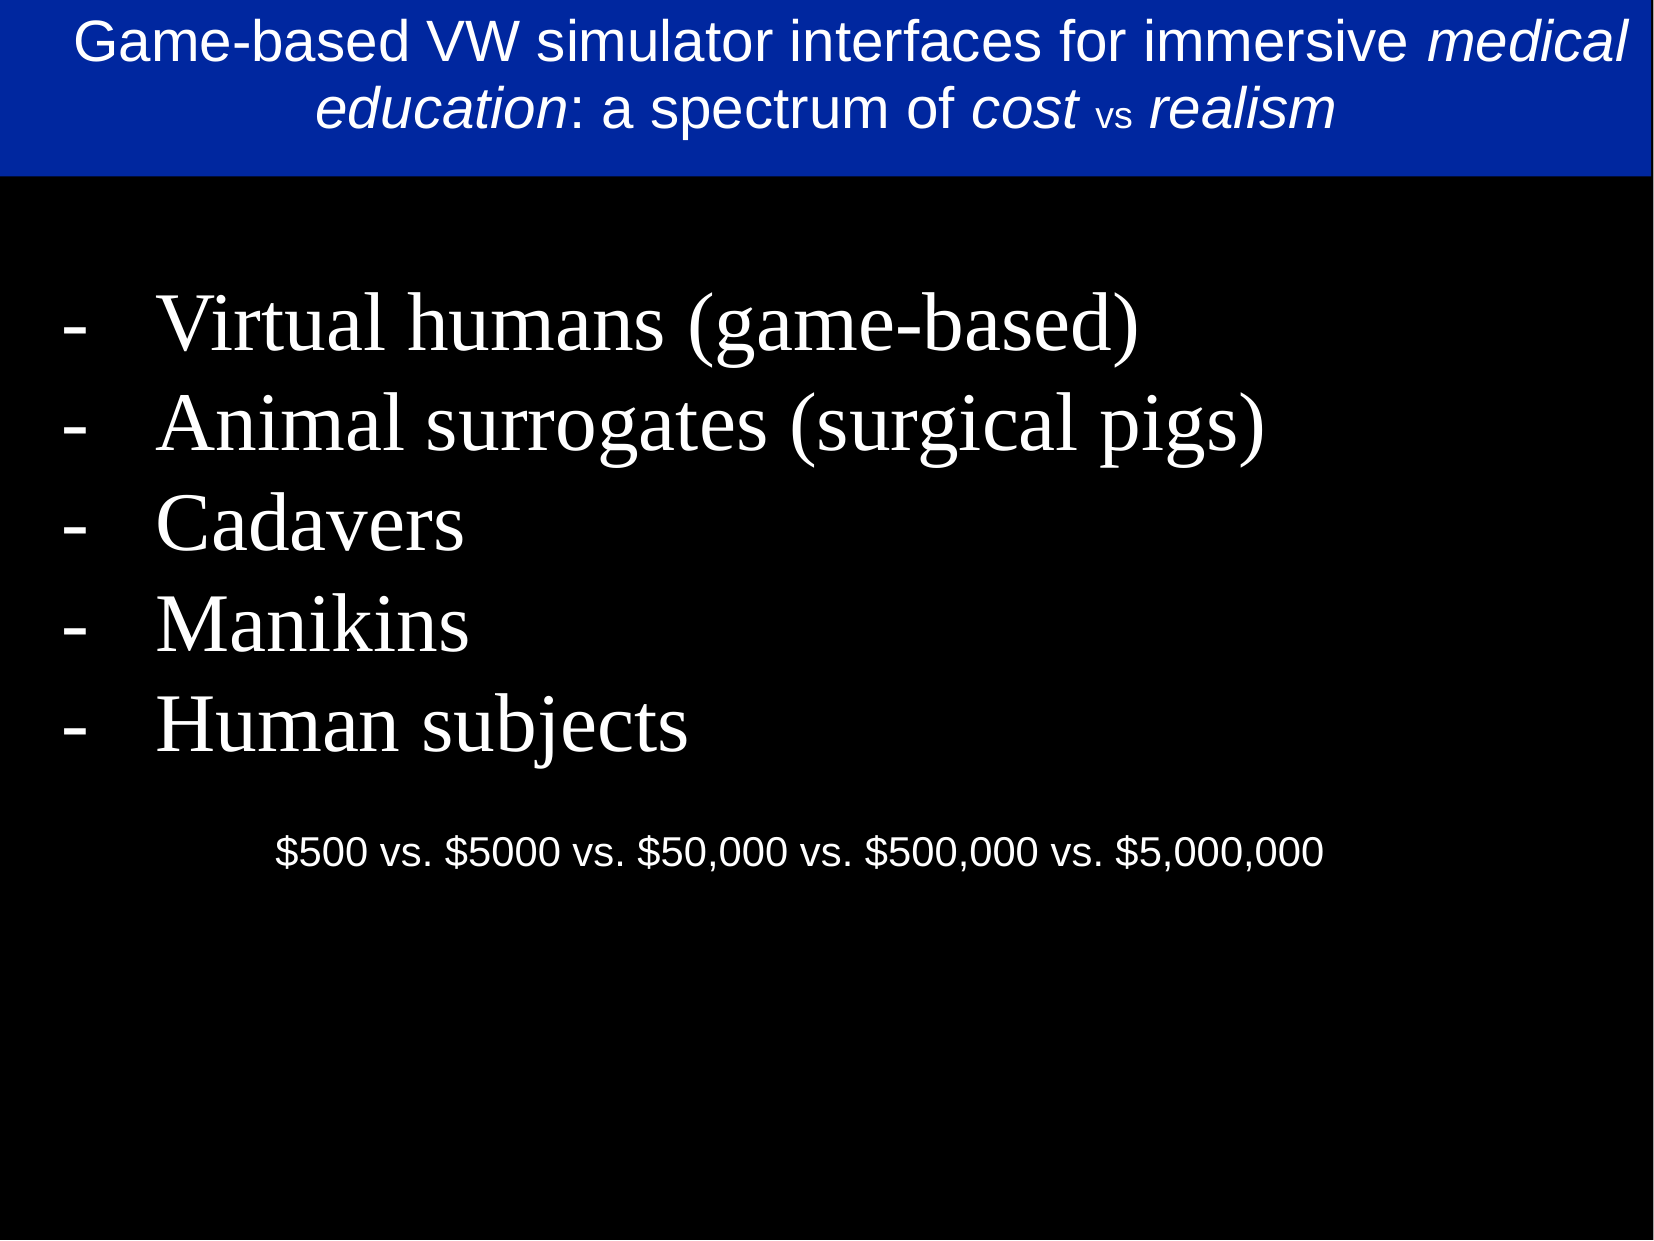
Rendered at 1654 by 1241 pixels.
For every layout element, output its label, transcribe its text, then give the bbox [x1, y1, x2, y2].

subtitle - Virtual humans (game-based) - Animal surrogates (surgical pigs) - Cadavers - Manikins - Human subjects [5, 177, 1651, 971]
text_box Game-based VW simulator interfaces for immersive medical education: a spectrum of cost vs realism [9, 0, 1644, 177]
